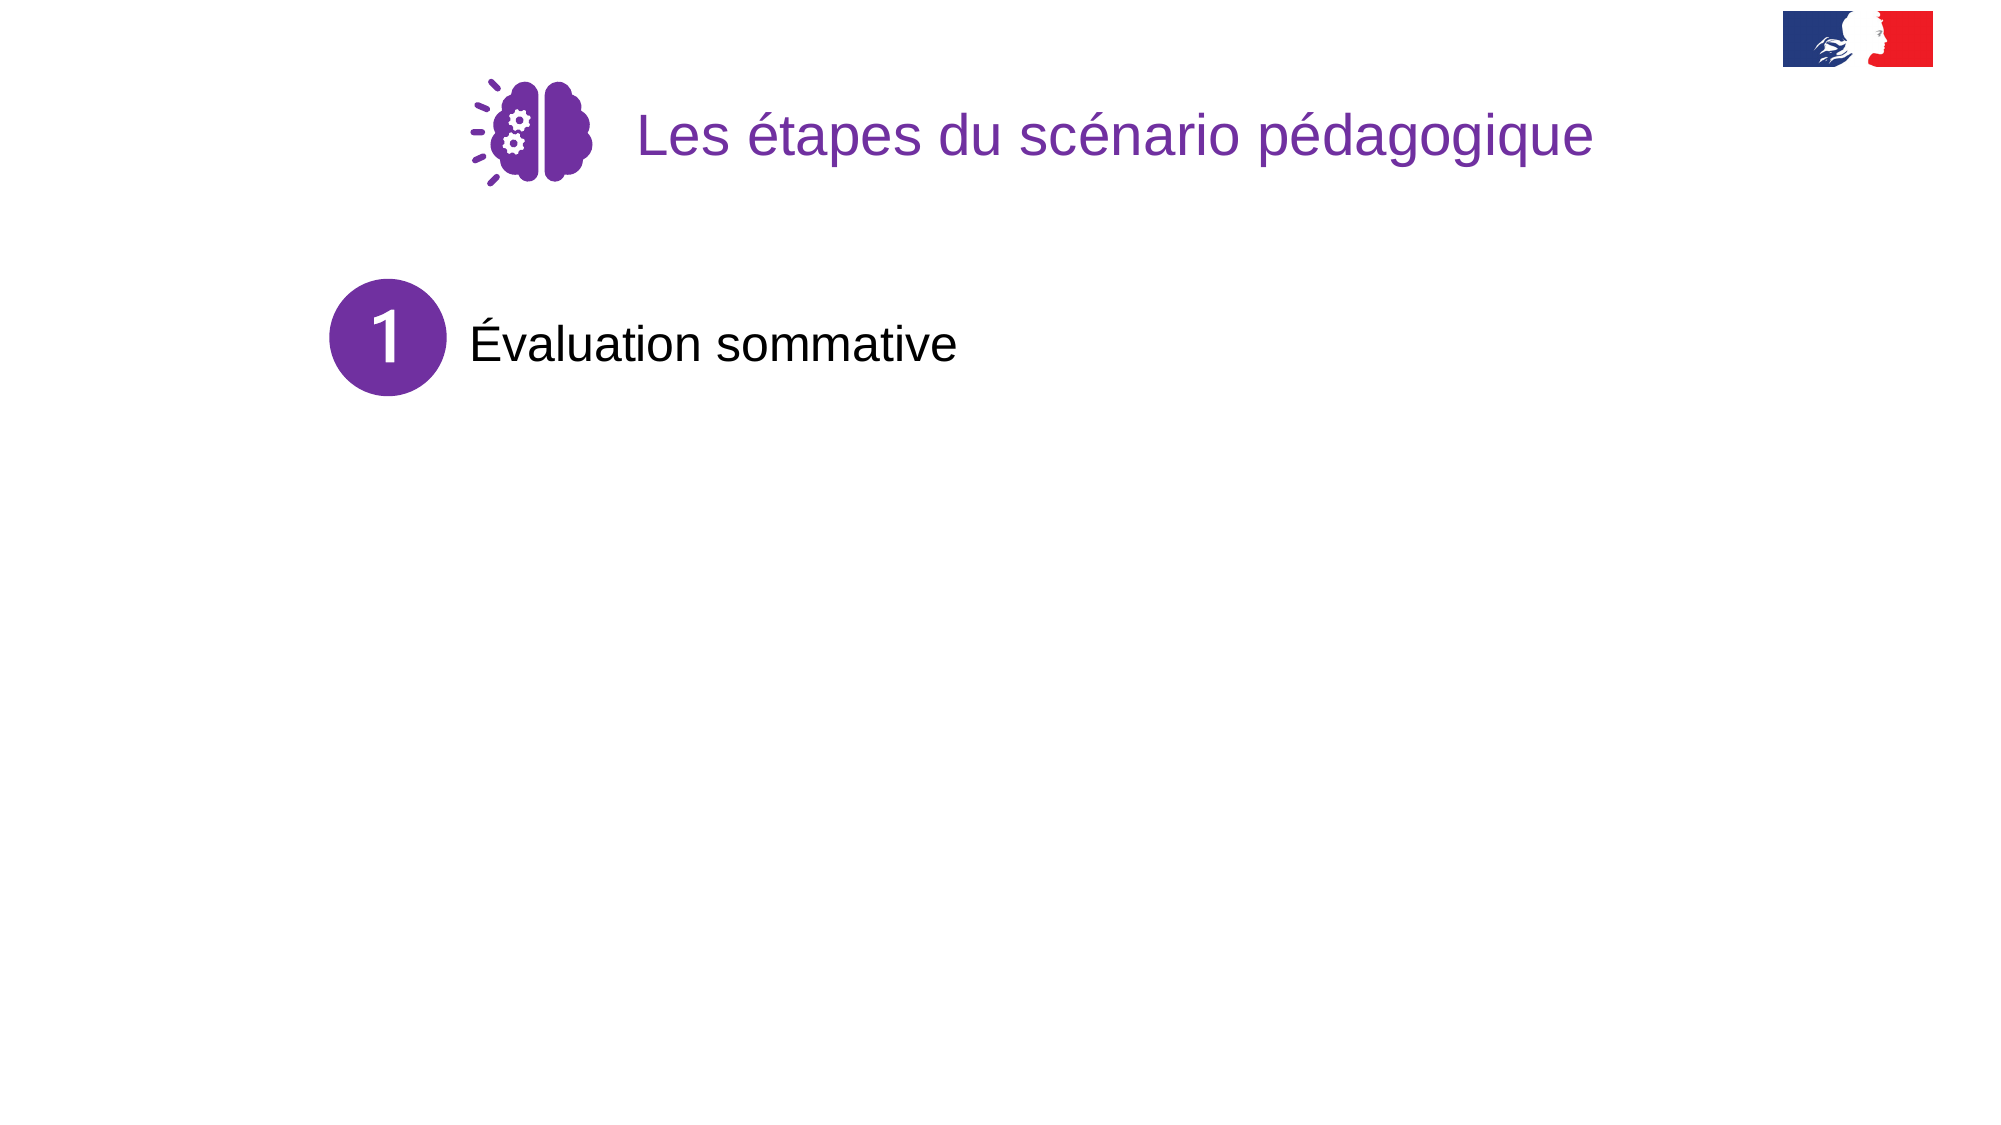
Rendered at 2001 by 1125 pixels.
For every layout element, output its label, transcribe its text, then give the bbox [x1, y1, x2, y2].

text_box Évaluation sommative [454, 303, 1920, 379]
text_box Les étapes du scénario pédagogique [621, 90, 1772, 175]
picture [1783, 11, 1933, 67]
picture [313, 262, 463, 413]
picture [466, 57, 617, 208]
